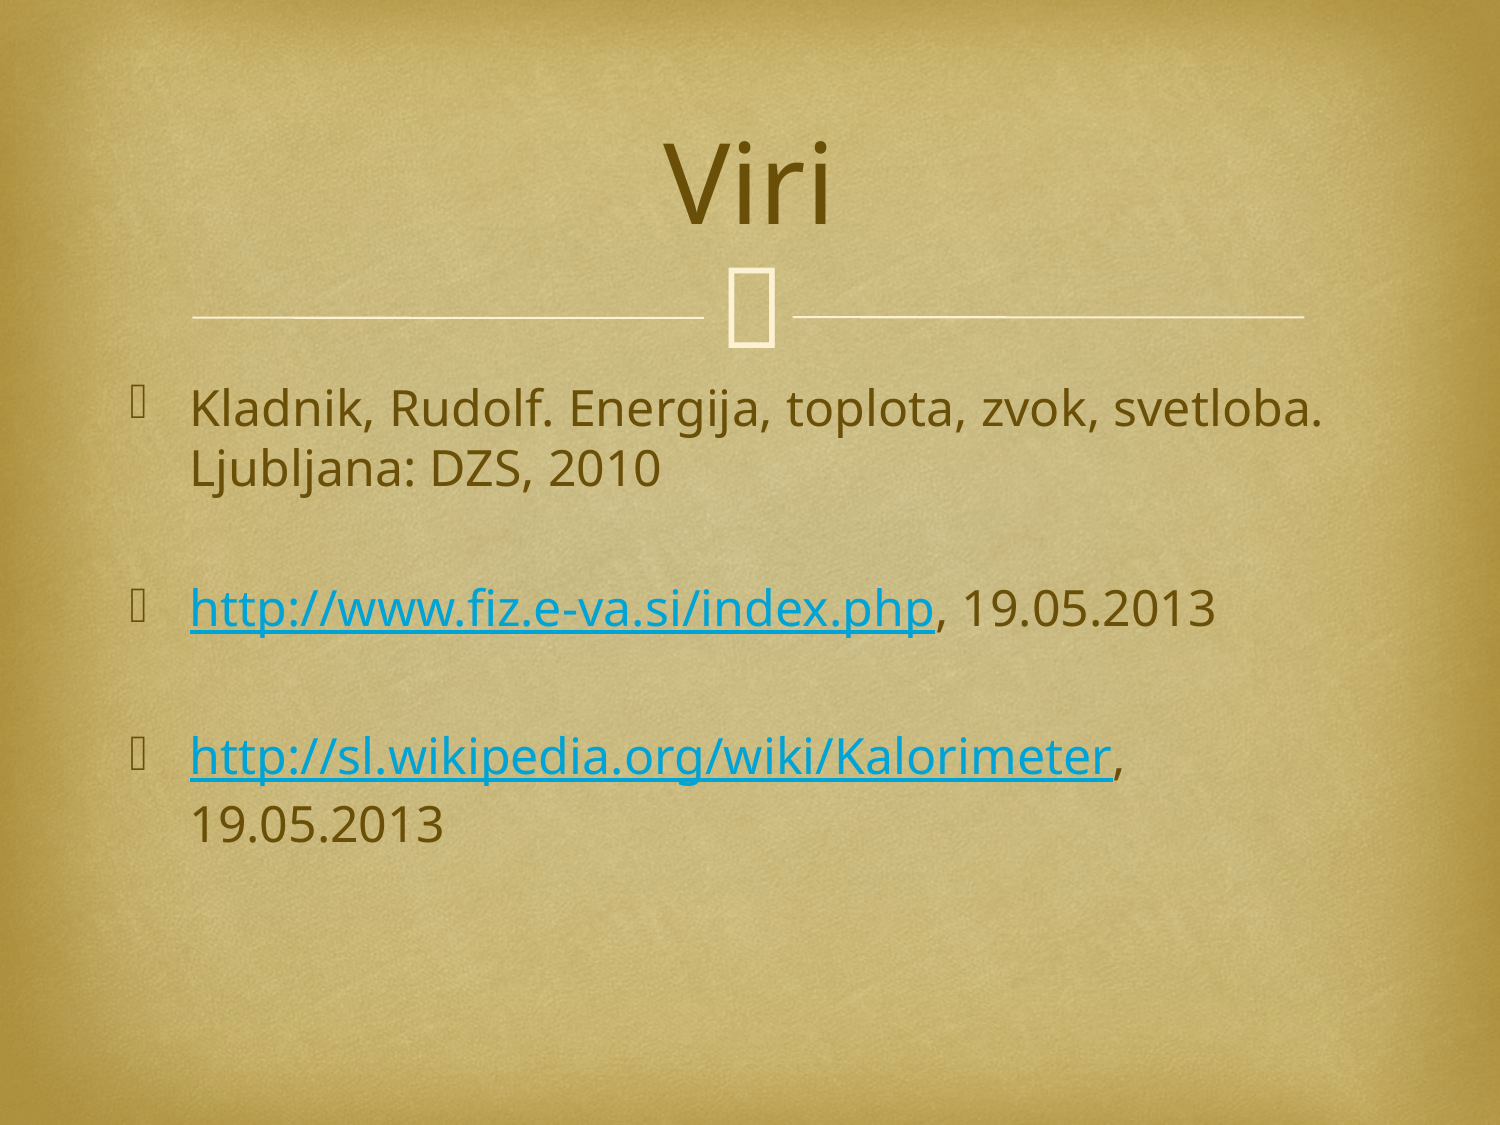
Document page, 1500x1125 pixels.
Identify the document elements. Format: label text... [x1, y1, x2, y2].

list Kladnik, Rudolf. Energija, toplota, zvok, svetloba. Ljubljana: DZS, 2010 http://www.fiz.e-va.si/index.php, 19.05.2013 http://sl.wikipedia.org/wiki/Kalorimeter, 19.05.2013 [114, 368, 1386, 1005]
title Viri [113, 93, 1386, 267]
